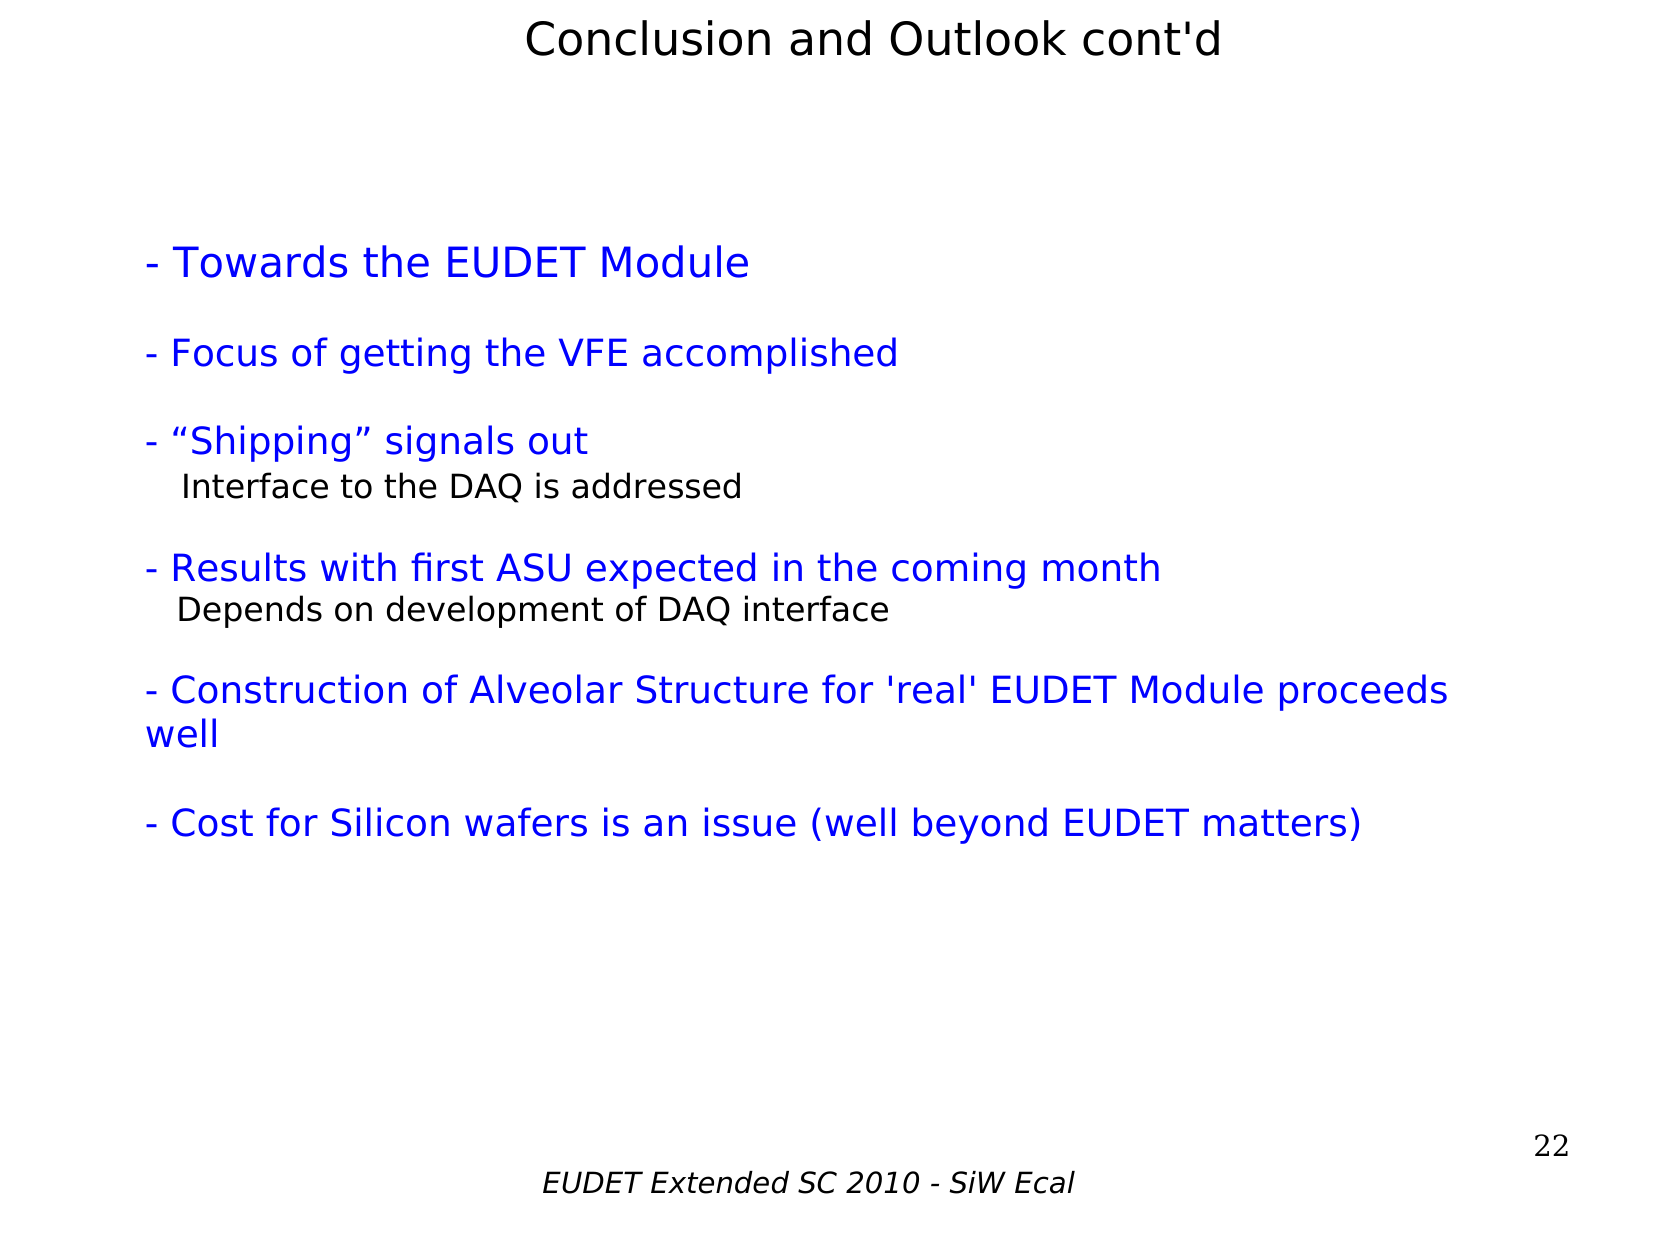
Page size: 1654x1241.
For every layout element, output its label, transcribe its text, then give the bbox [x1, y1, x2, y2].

text_box - Towards the EUDET Module - Focus of getting the VFE accomplished - “Shipping” signals out Interface to the DAQ is addressed - Results with first ASU expected in the coming month Depends on development of DAQ interface - Construction of Alveolar Structure for 'real' EUDET Module proceeds well - Cost for Silicon wafers is an issue (well beyond EUDET matters) [130, 230, 1518, 1135]
text_box Conclusion and Outlook cont'd [509, 4, 1225, 73]
